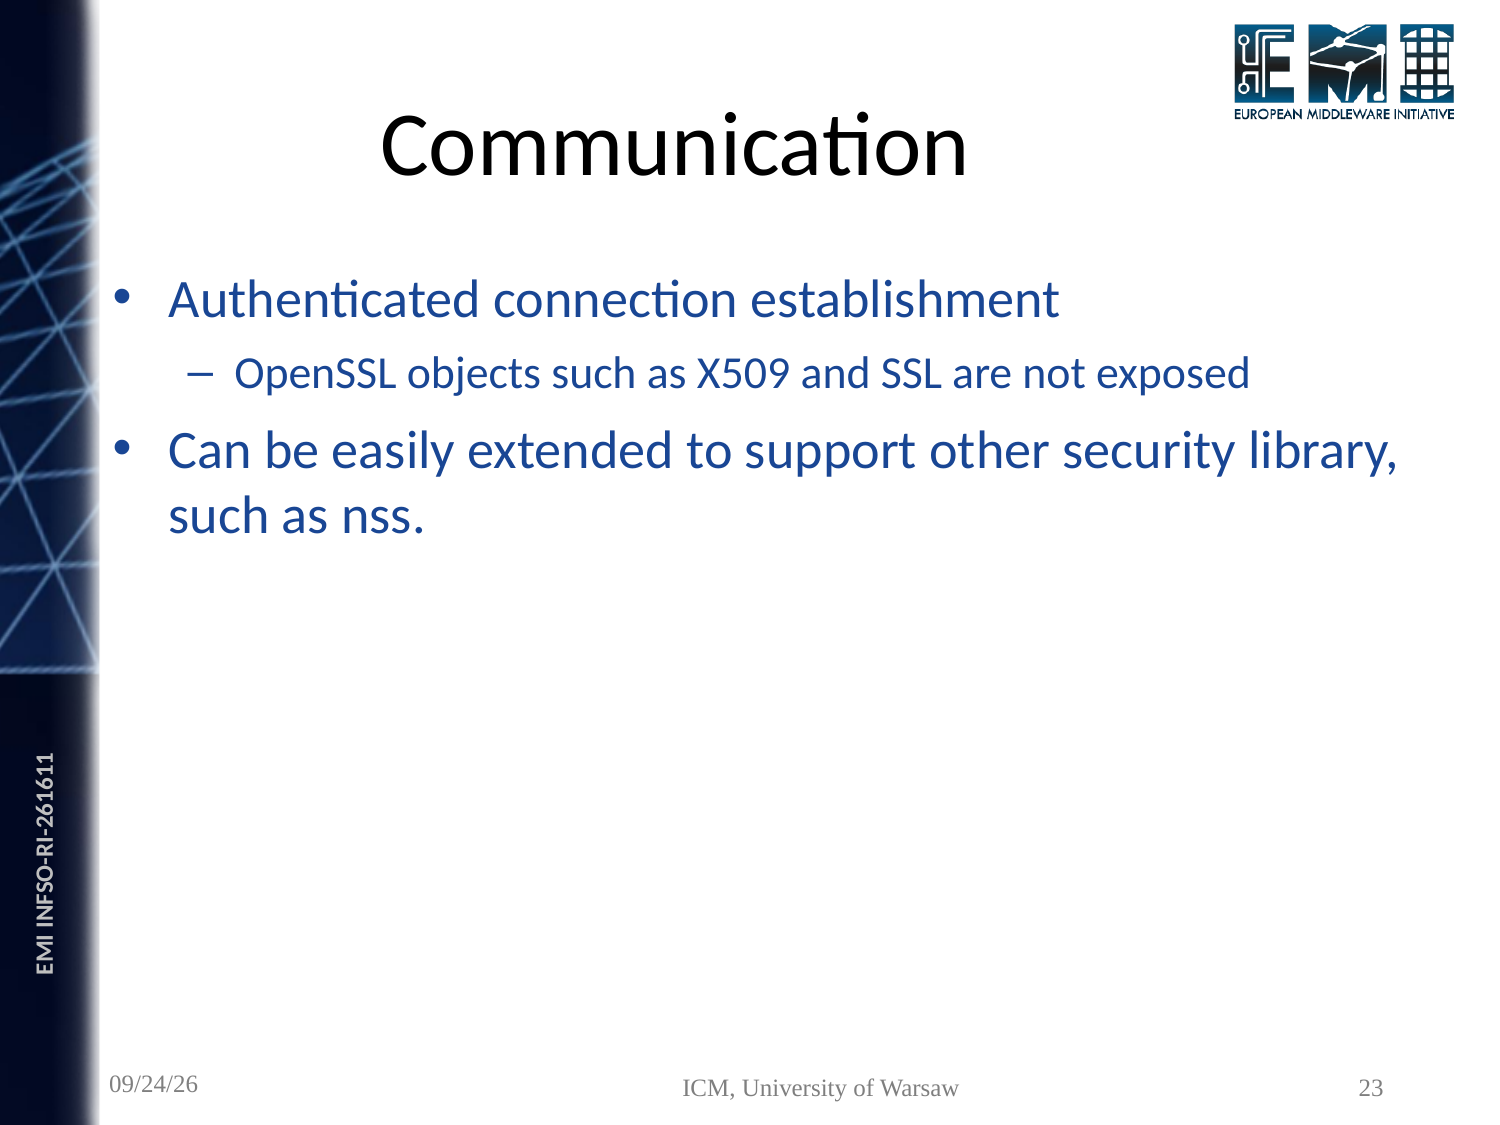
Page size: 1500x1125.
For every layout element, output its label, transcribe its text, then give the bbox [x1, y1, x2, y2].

picture [1185, 8, 1500, 140]
title Communication [112, 44, 1238, 233]
list Authenticated connection establishment OpenSSL objects such as X509 and SSL are not exposed Can be easily extended to support other security library, such as nss. [112, 263, 1425, 1006]
picture [0, 0, 111, 1125]
